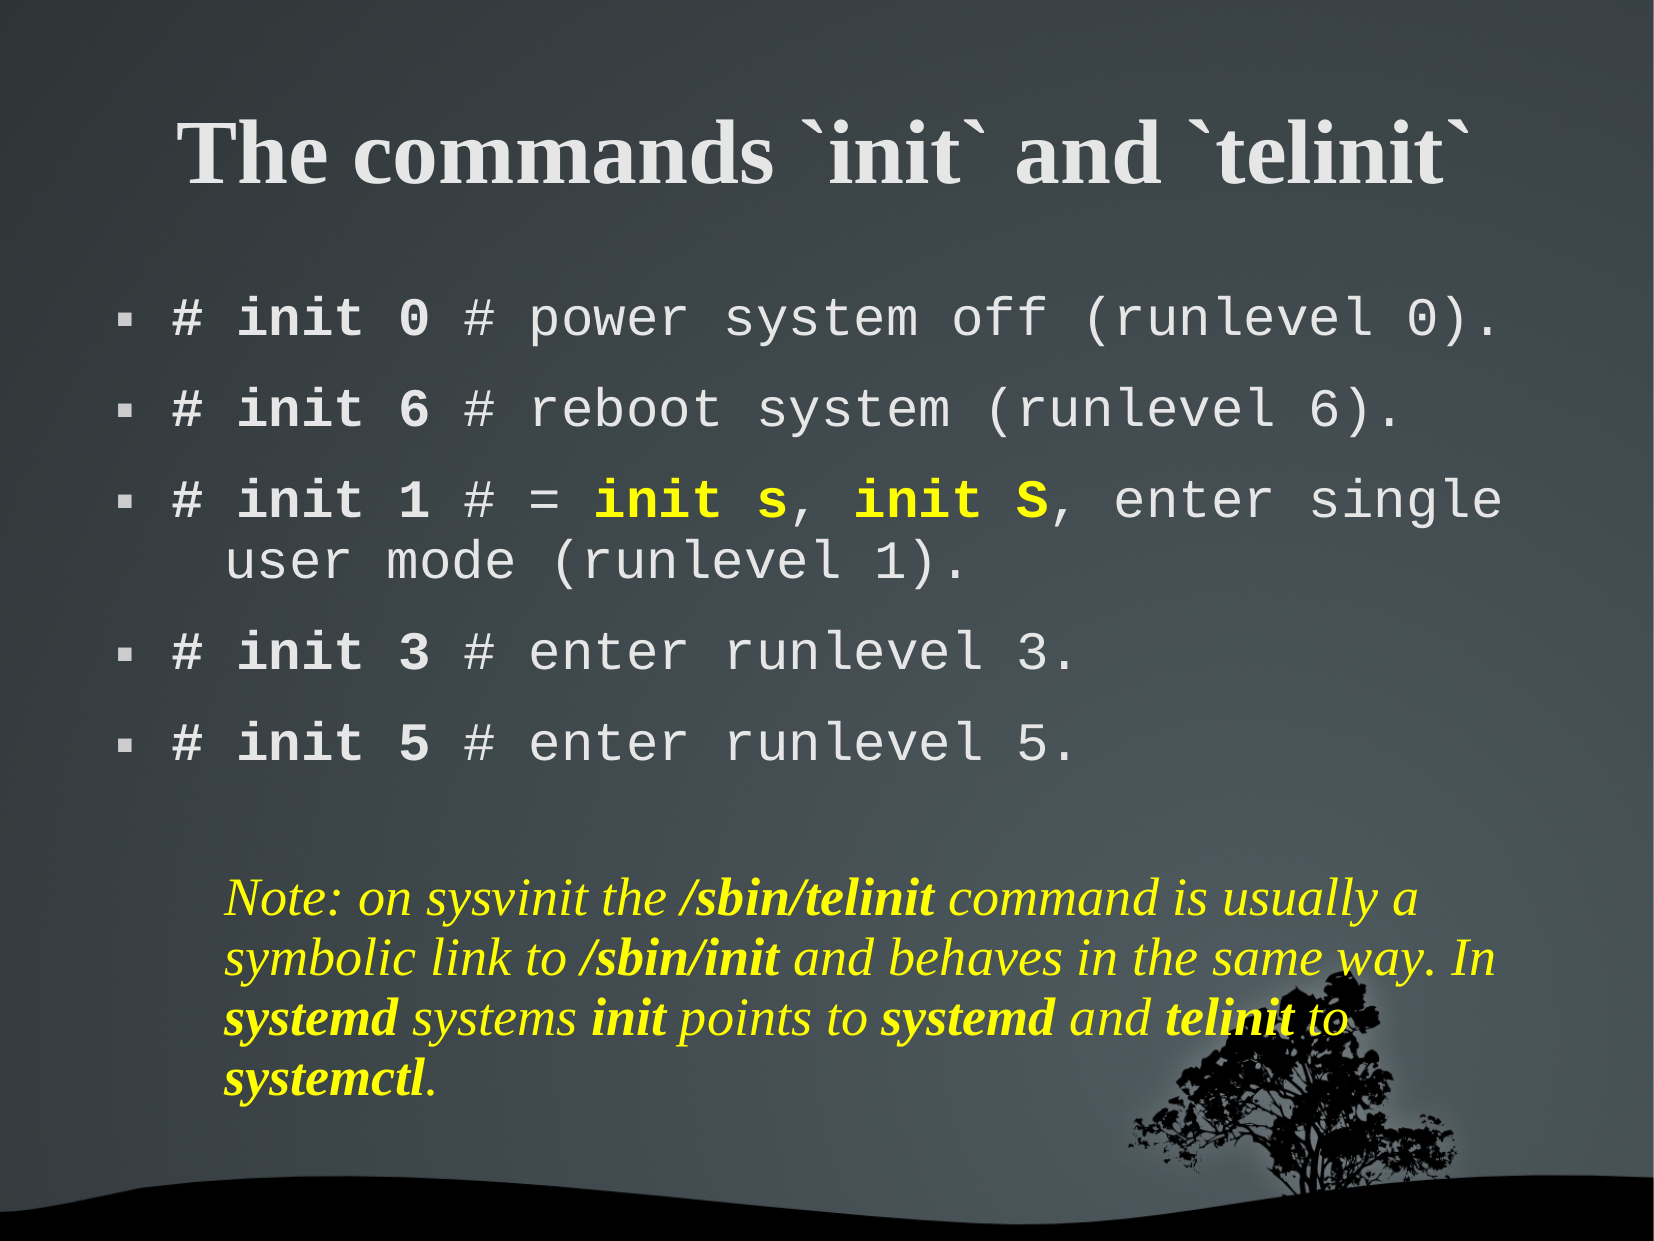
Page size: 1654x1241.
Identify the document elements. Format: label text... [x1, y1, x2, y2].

list # init 0 # power system off (runlevel 0). # init 6 # reboot system (runlevel 6). # init 1 # = init s, init S, enter single user mode (runlevel 1). # init 3 # enter runlevel 3. # init 5 # enter runlevel 5. Note: on sysvinit the /sbin/telinit command is usually a symbolic link to /sbin/init and behaves in the same way. In systemd systems init points to systemd and telinit to systemctl. [82, 290, 1571, 1184]
picture [0, 0, 1654, 1241]
title The commands `init` and `telinit` [82, 49, 1571, 257]
